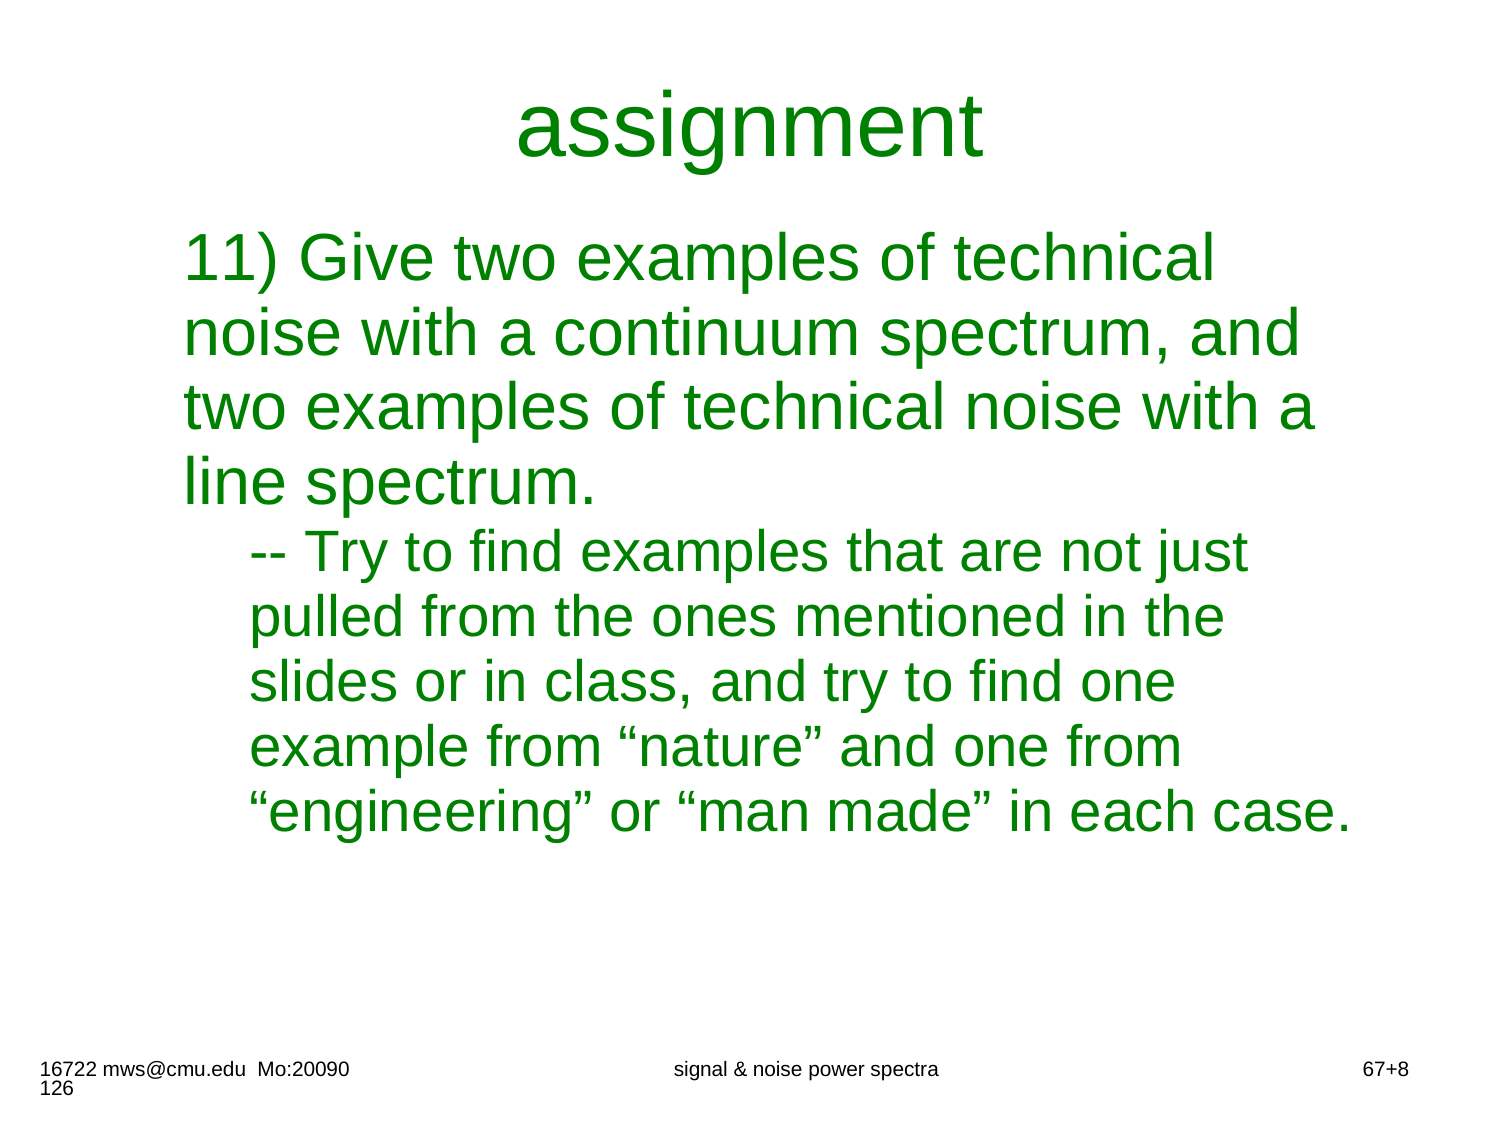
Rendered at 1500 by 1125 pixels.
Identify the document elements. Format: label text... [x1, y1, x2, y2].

list 11) Give two examples of technical noise with a continuum spectrum, and two examples of technical noise with a line spectrum. -- Try to find examples that are not just pulled from the ones mentioned in the slides or in class, and try to find one example from “nature” and one from “engineering” or “man made” in each case. [112, 212, 1388, 938]
title assignment [112, 62, 1388, 188]
